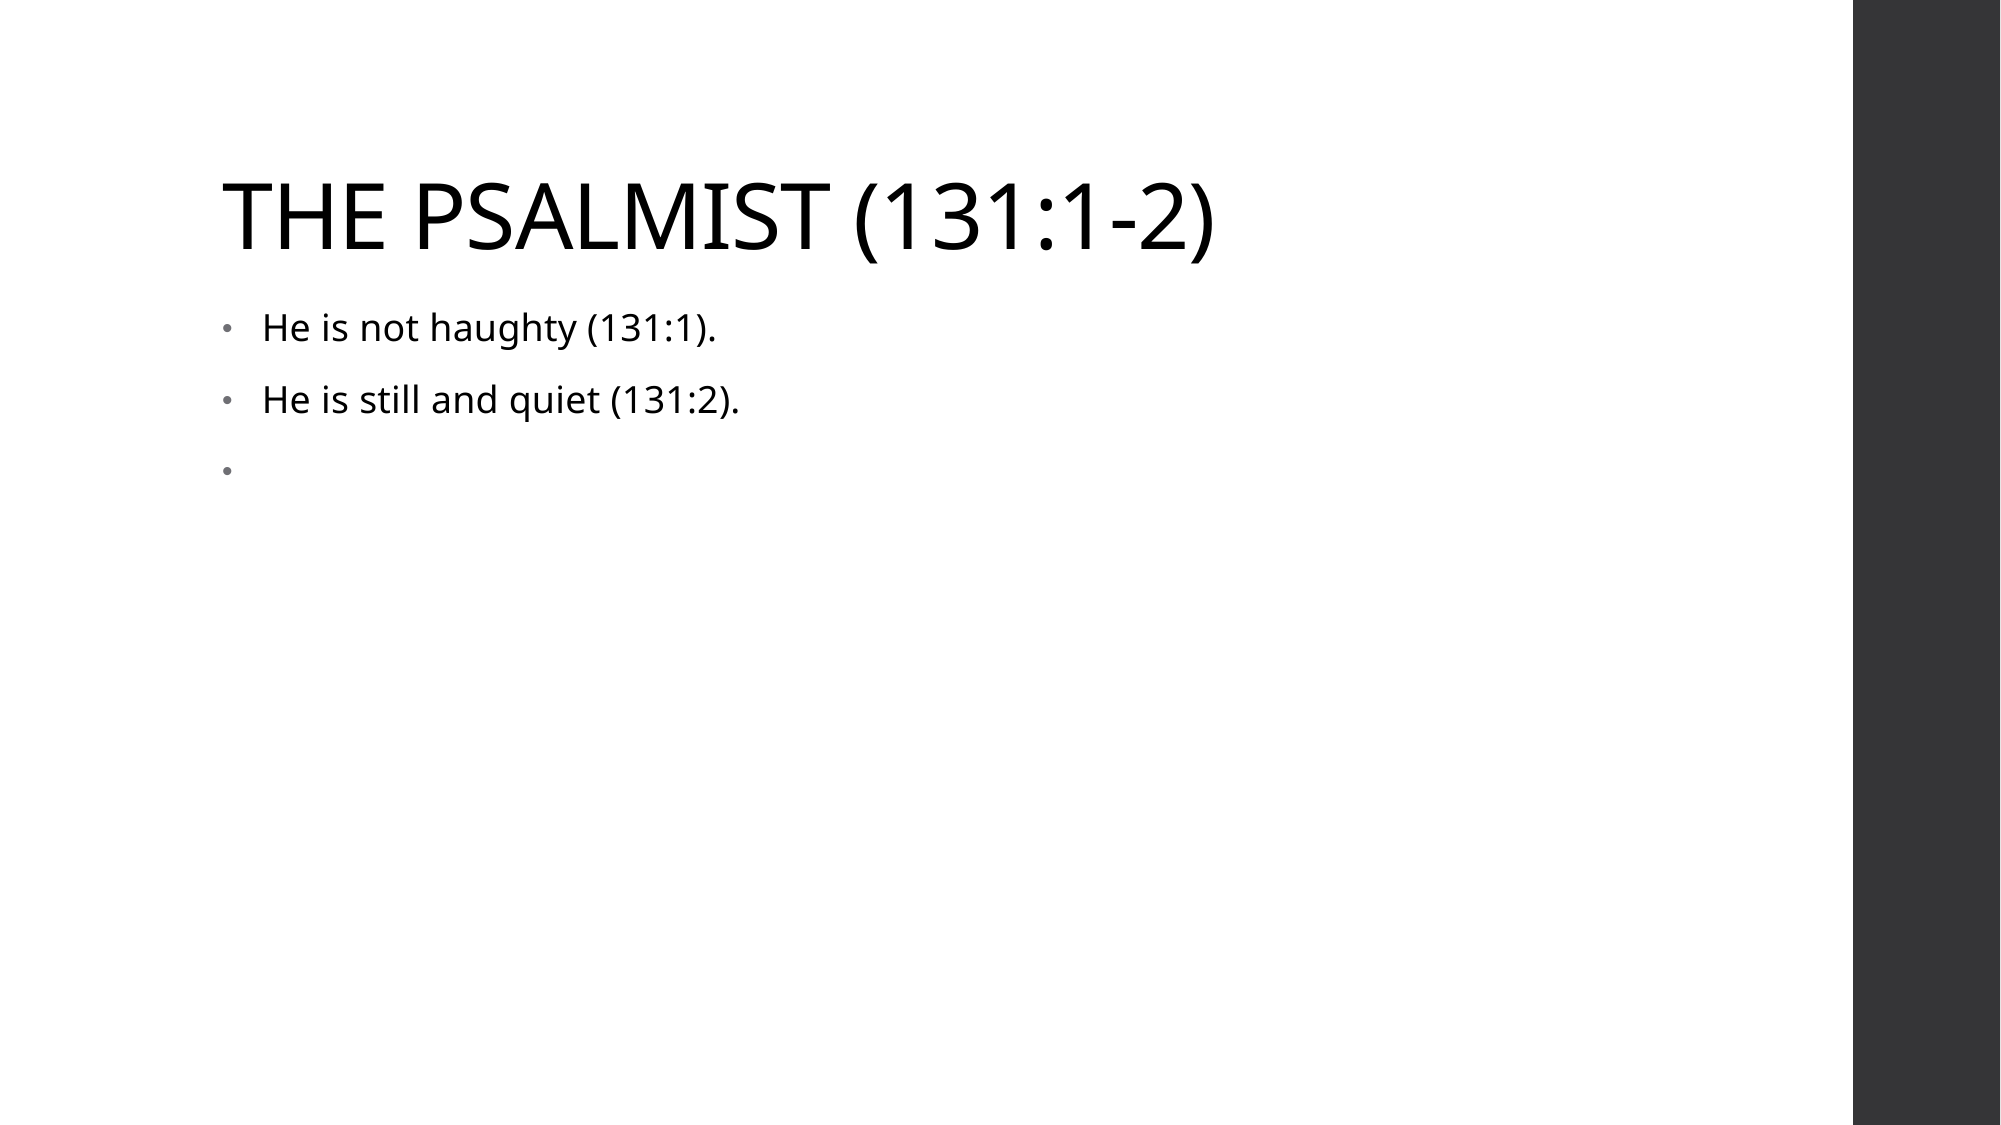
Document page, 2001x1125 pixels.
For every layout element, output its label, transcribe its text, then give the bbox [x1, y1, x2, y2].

title THE PSALMIST (131:1-2) [206, 60, 1797, 278]
list He is not haughty (131:1). He is still and quiet (131:2). [206, 299, 1617, 1014]
